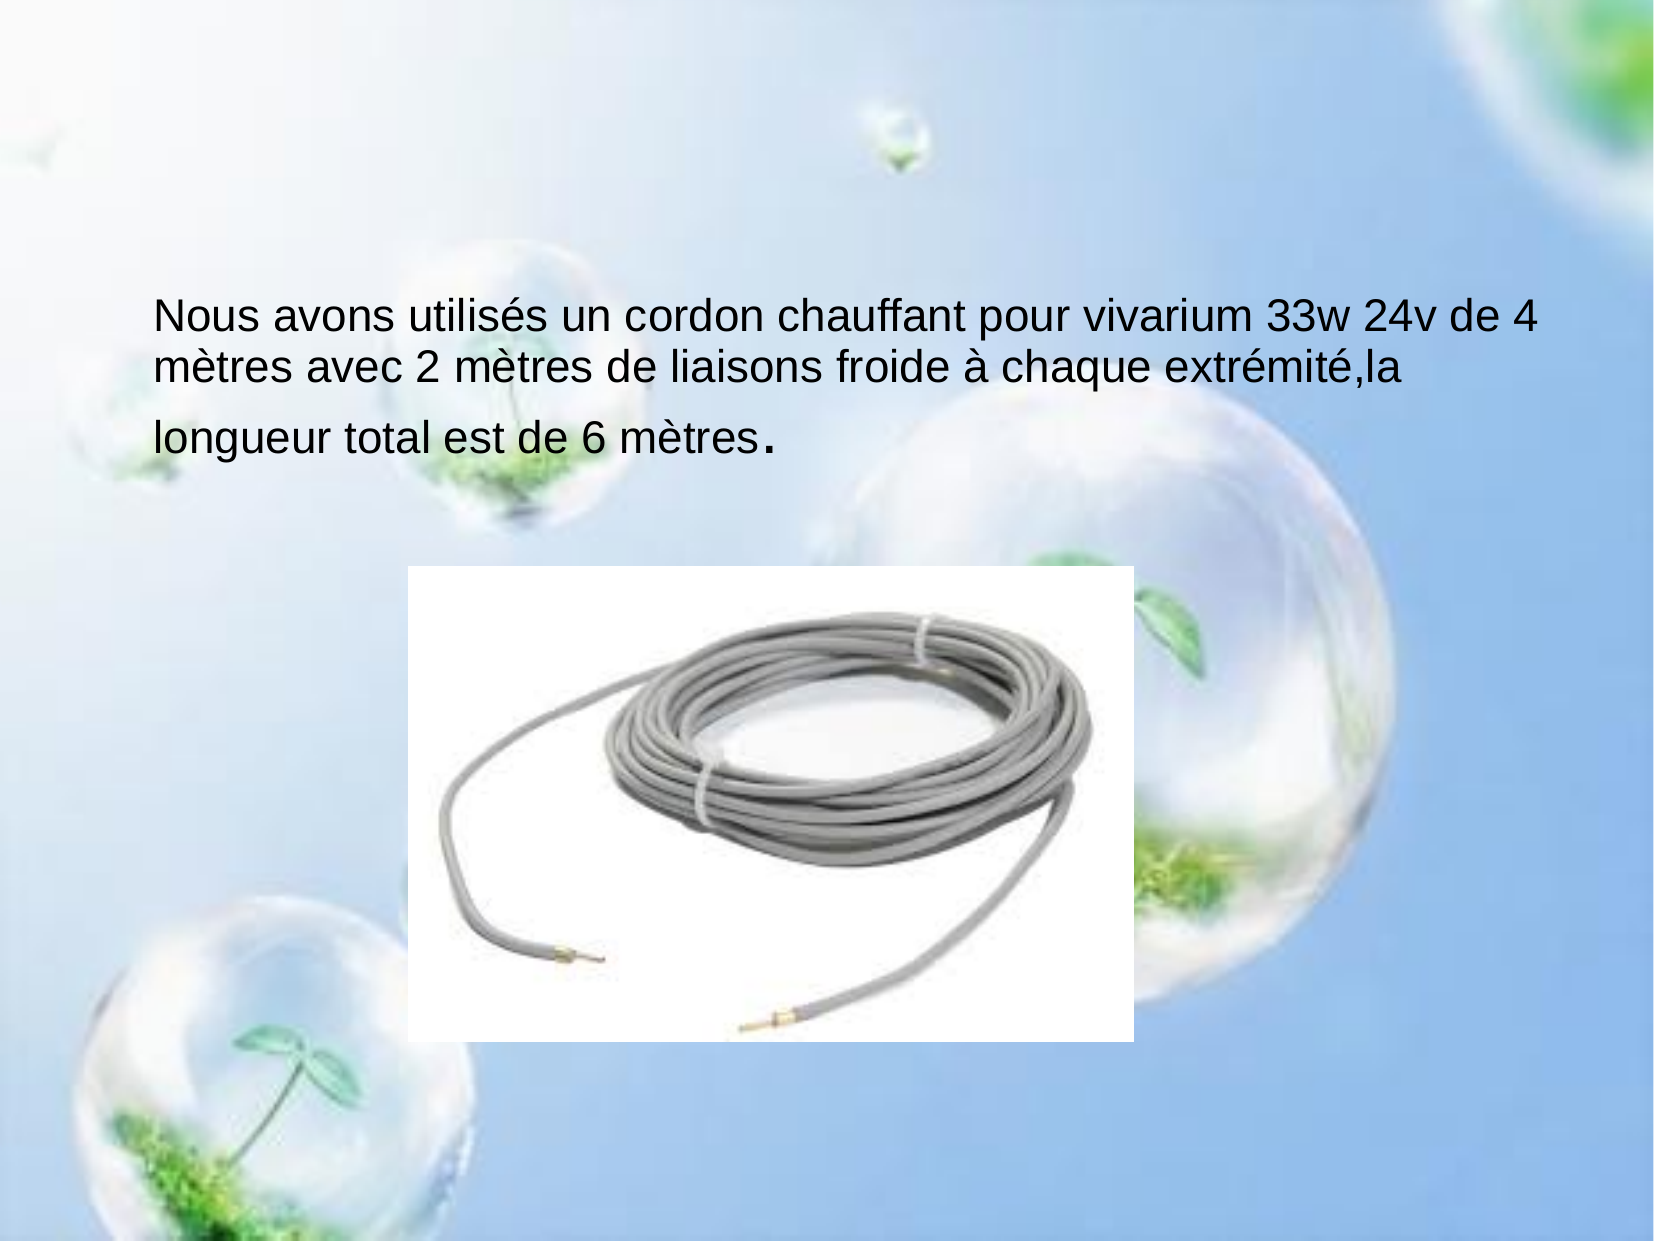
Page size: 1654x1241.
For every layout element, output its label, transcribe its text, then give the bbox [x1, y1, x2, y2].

list Nous avons utilisés un cordon chauffant pour vivarium 33w 24v de 4 mètres avec 2 mètres de liaisons froide à chaque extrémité,la longueur total est de 6 mètres. [82, 290, 1571, 995]
picture [0, 0, 1654, 1241]
